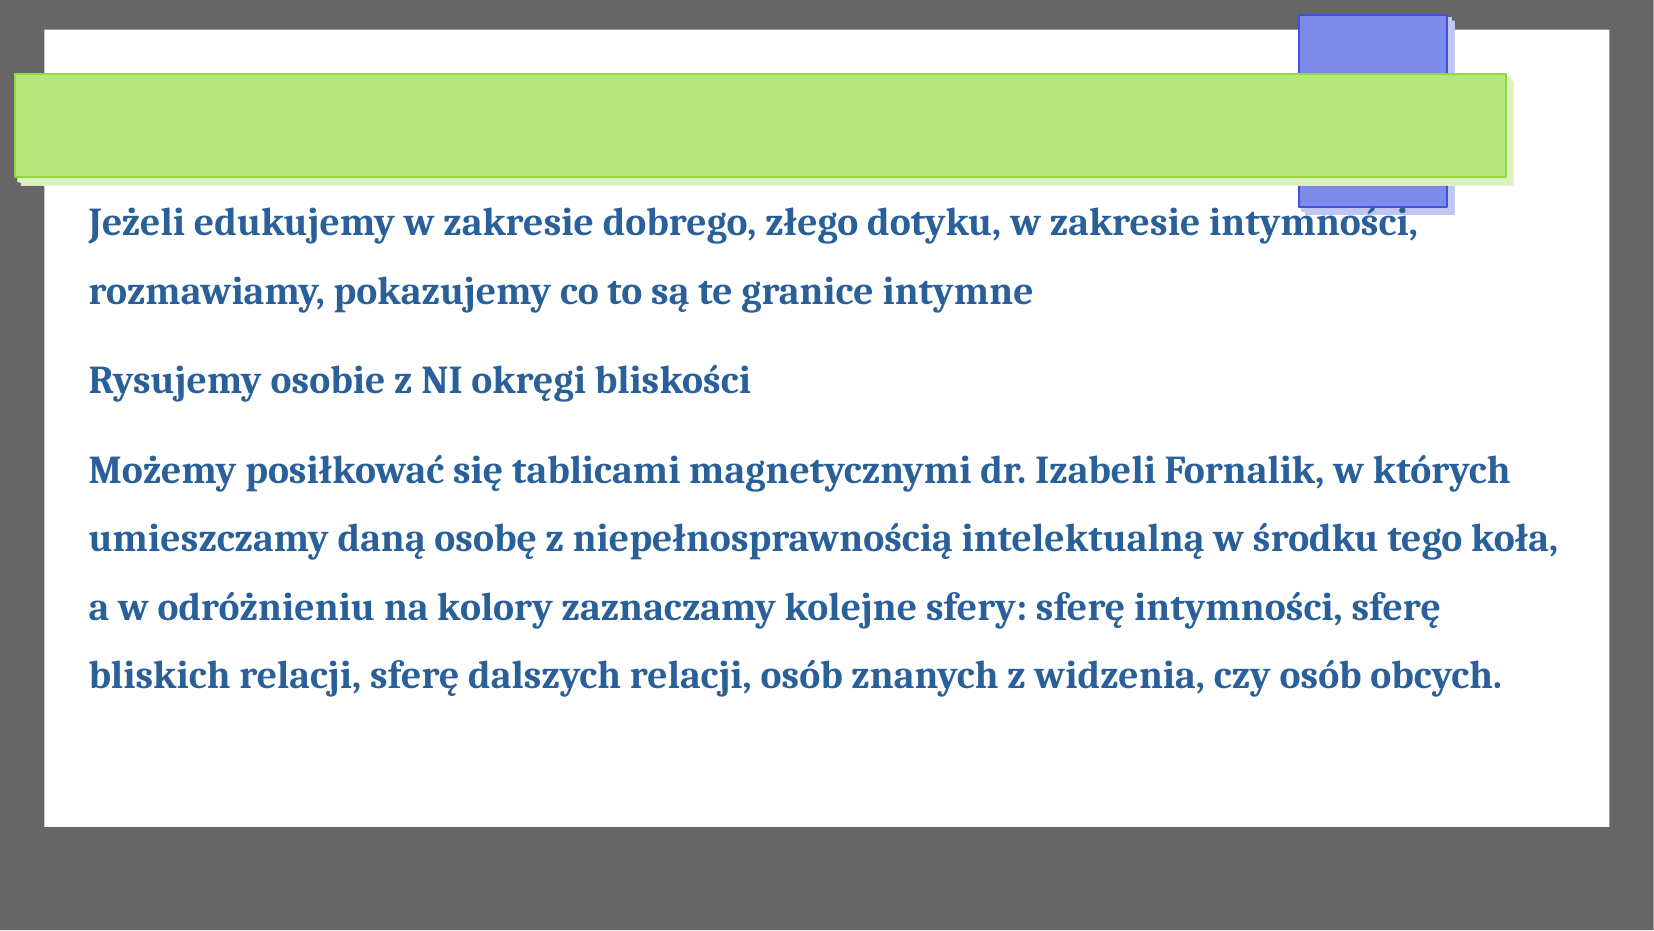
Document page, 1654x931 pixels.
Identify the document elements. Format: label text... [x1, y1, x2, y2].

list Jeżeli edukujemy w zakresie dobrego, złego dotyku, w zakresie intymności, rozmawiamy, pokazujemy co to są te granice intymne Rysujemy osobie z NI okręgi bliskości Możemy posiłkować się tablicami magnetycznymi dr. Izabeli Fornalik, w których umieszczamy daną osobę z niepełnosprawnością intelektualną w środku tego koła, a w odróżnieniu na kolory zaznaczamy kolejne sfery: sferę intymności, sferę bliskich relacji, sferę dalszych relacji, osób znanych z widzenia, czy osób obcych. [88, 177, 1565, 768]
